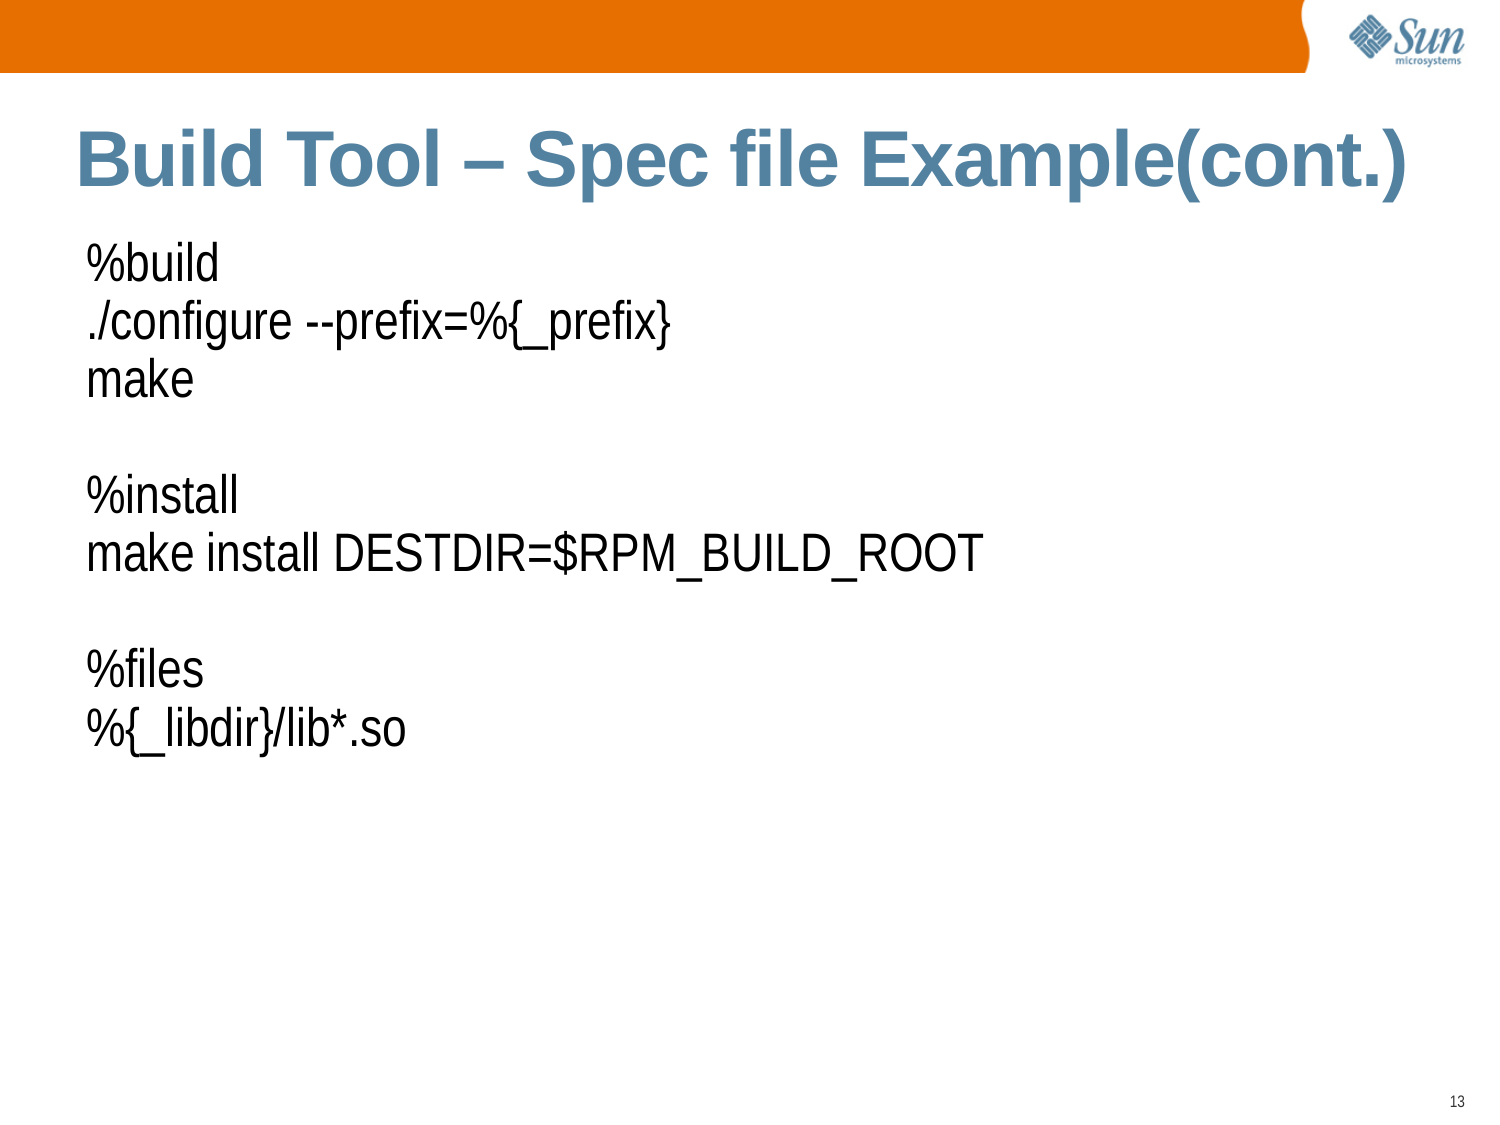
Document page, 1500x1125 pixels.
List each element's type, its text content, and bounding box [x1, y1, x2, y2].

picture [0, 0, 1500, 73]
list %build ./configure --prefix=%{_prefix} make %install make install DESTDIR=$RPM_BUILD_ROOT %files %{_libdir}/lib*.so [86, 256, 1423, 1009]
title Build Tool – Spec file Example(cont.) [75, 123, 1437, 227]
